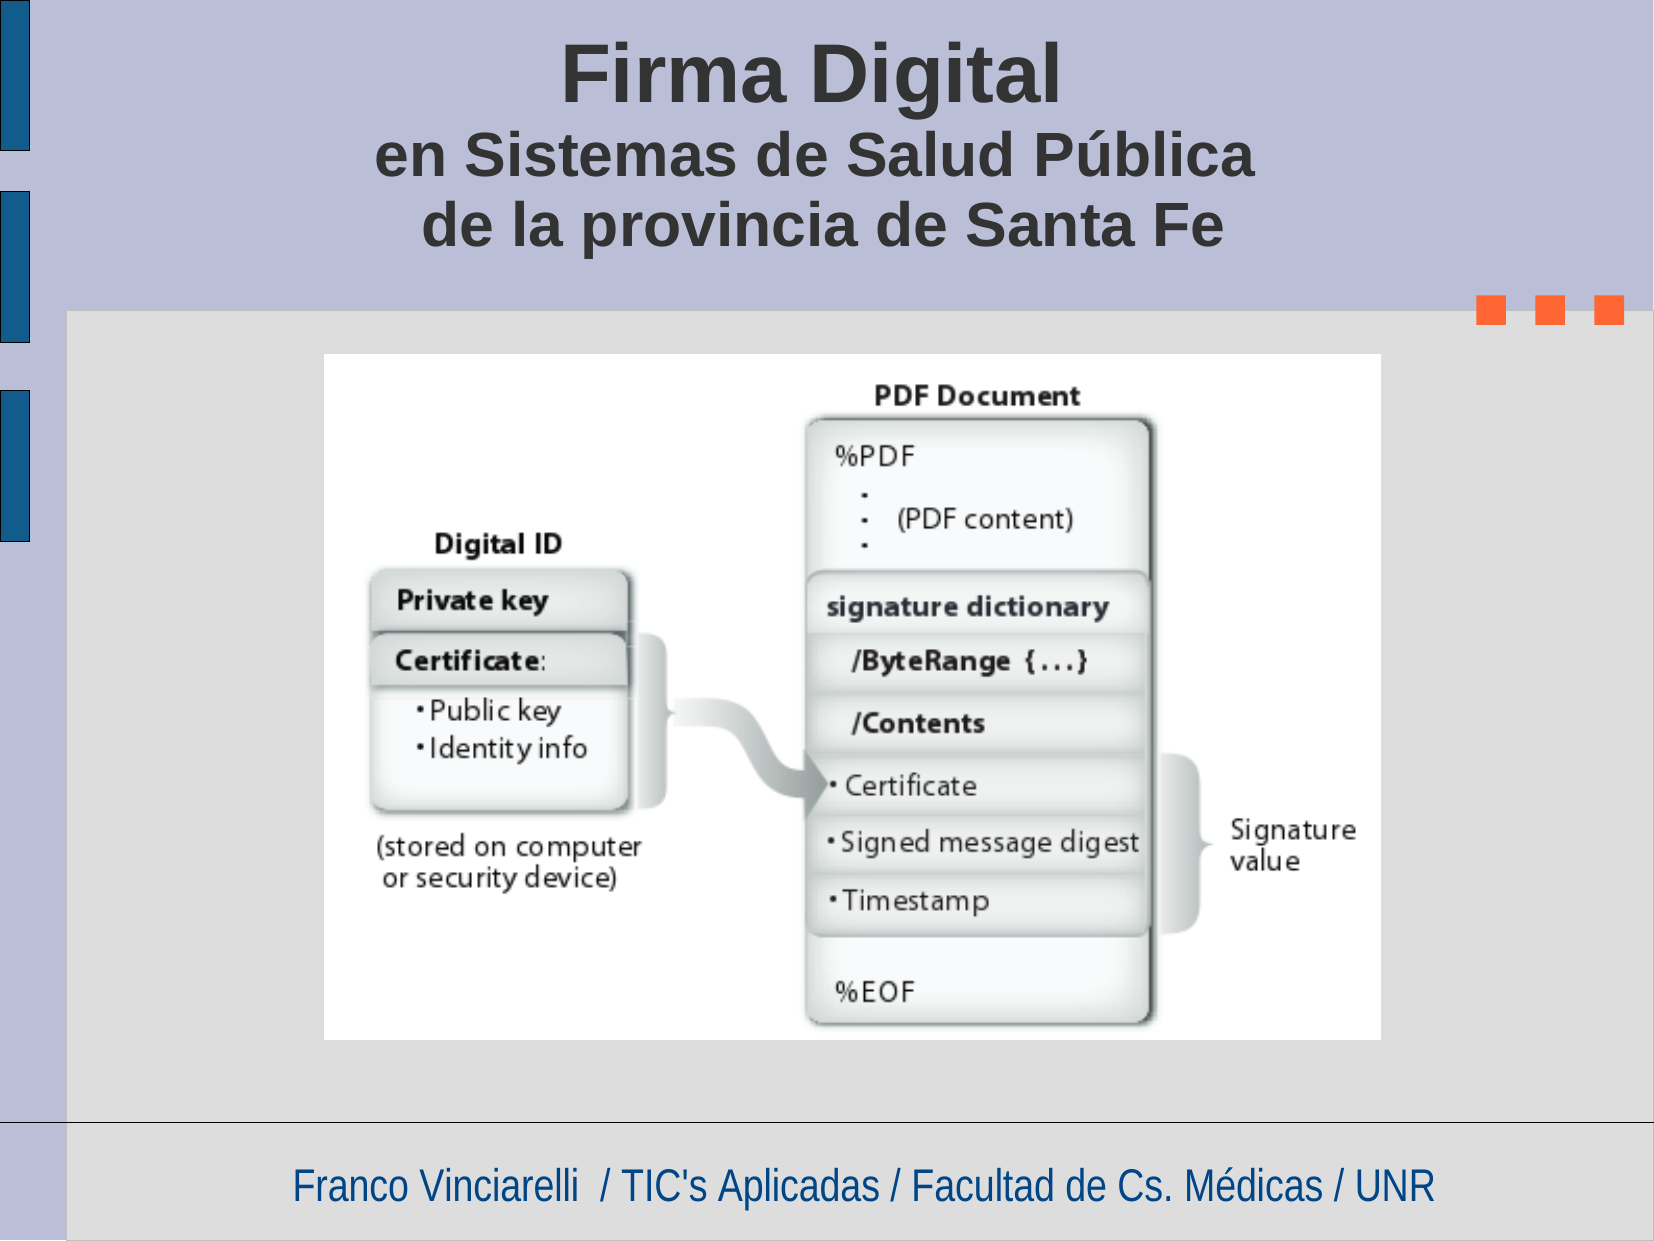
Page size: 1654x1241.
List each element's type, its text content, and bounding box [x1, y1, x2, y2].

title Firma Digital en Sistemas de Salud Pública de la provincia de Santa Fe [118, 26, 1531, 260]
picture [324, 354, 1381, 1040]
text_box Franco Vinciarelli / TIC's Aplicadas / Facultad de Cs. Médicas / UNR [292, 1158, 1447, 1211]
list [121, 1123, 1534, 1127]
text_box [1476, 295, 1506, 325]
list [121, 344, 1534, 1122]
text_box [1535, 295, 1565, 325]
text_box [1594, 295, 1625, 325]
